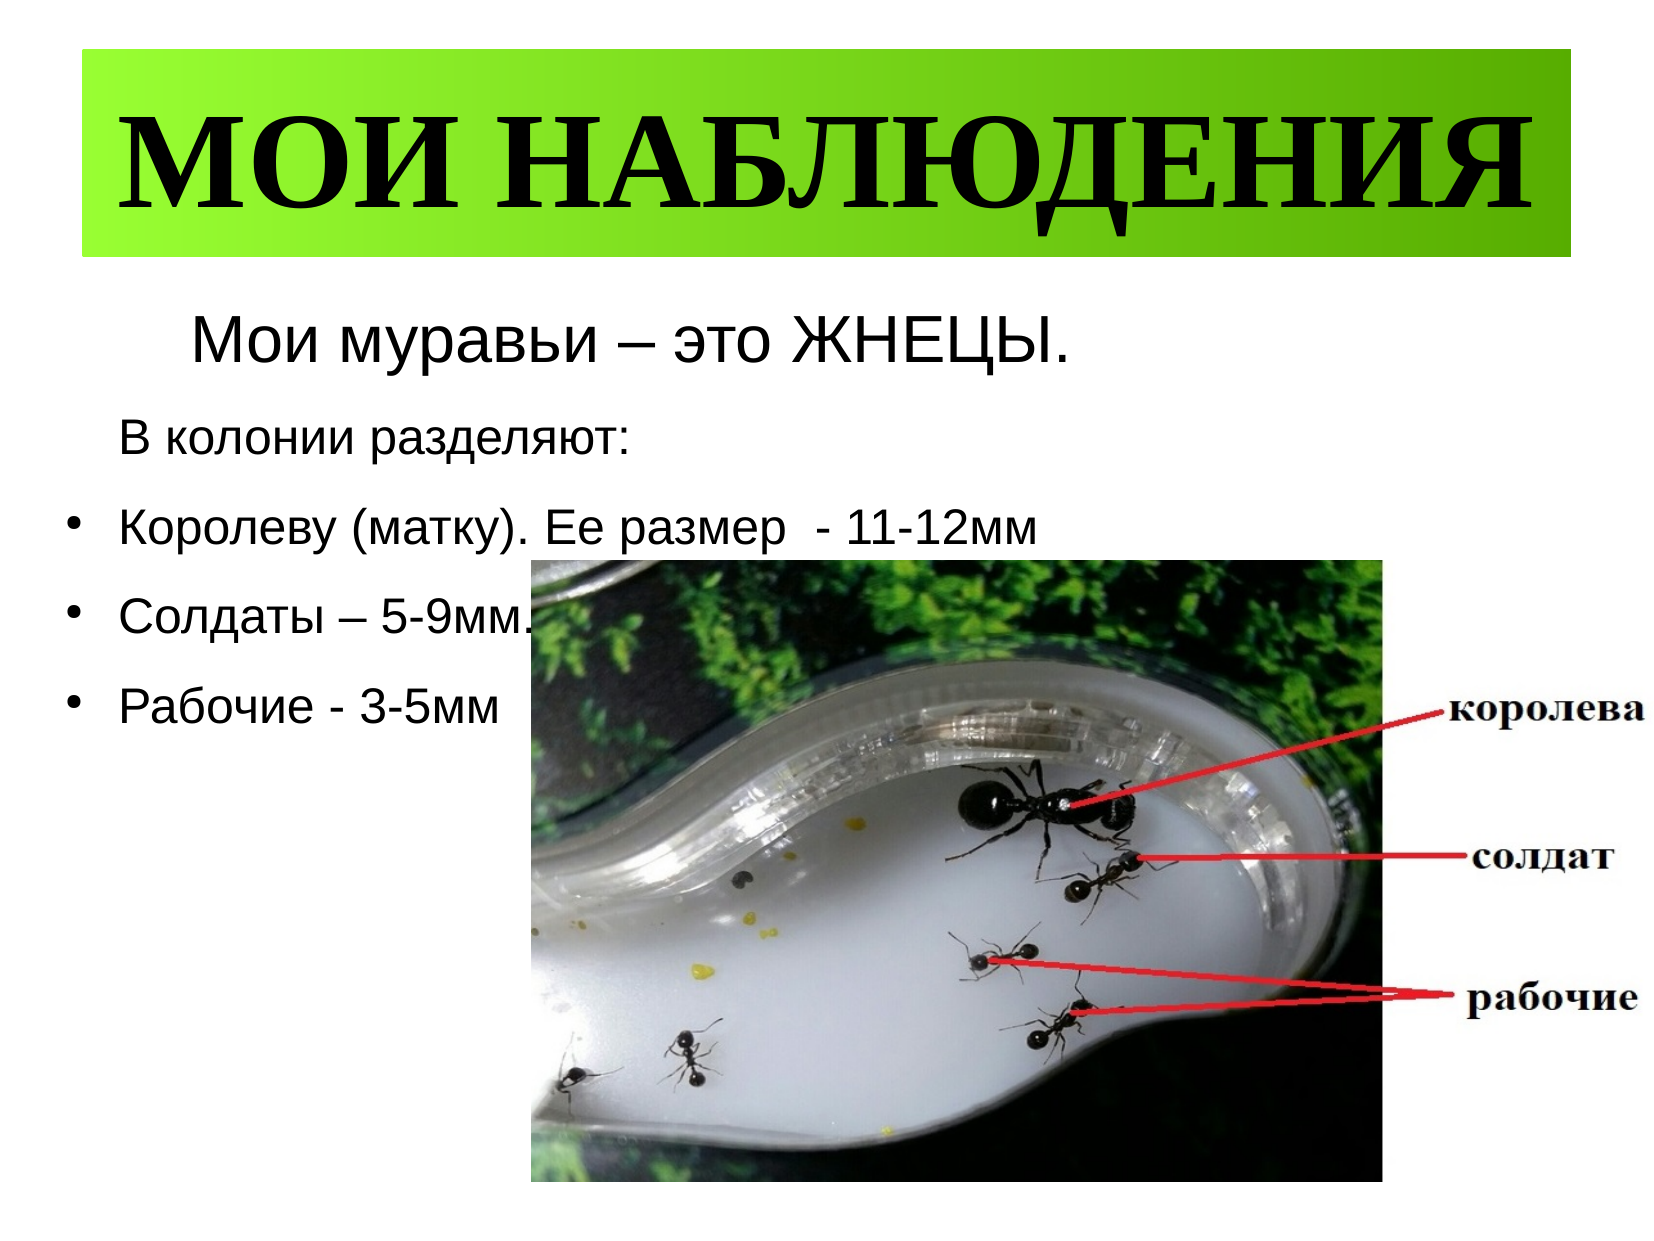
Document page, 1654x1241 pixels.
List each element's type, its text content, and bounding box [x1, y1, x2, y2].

list Мои муравьи – это ЖНЕЦЫ. В колонии разделяют: Королеву (матку). Ее размер - 11-12мм Солдаты – 5-9мм. Рабочие - 3-5мм [29, 295, 1518, 1114]
picture [531, 561, 1654, 1182]
title МОИ НАБЛЮДЕНИЯ [82, 49, 1571, 257]
